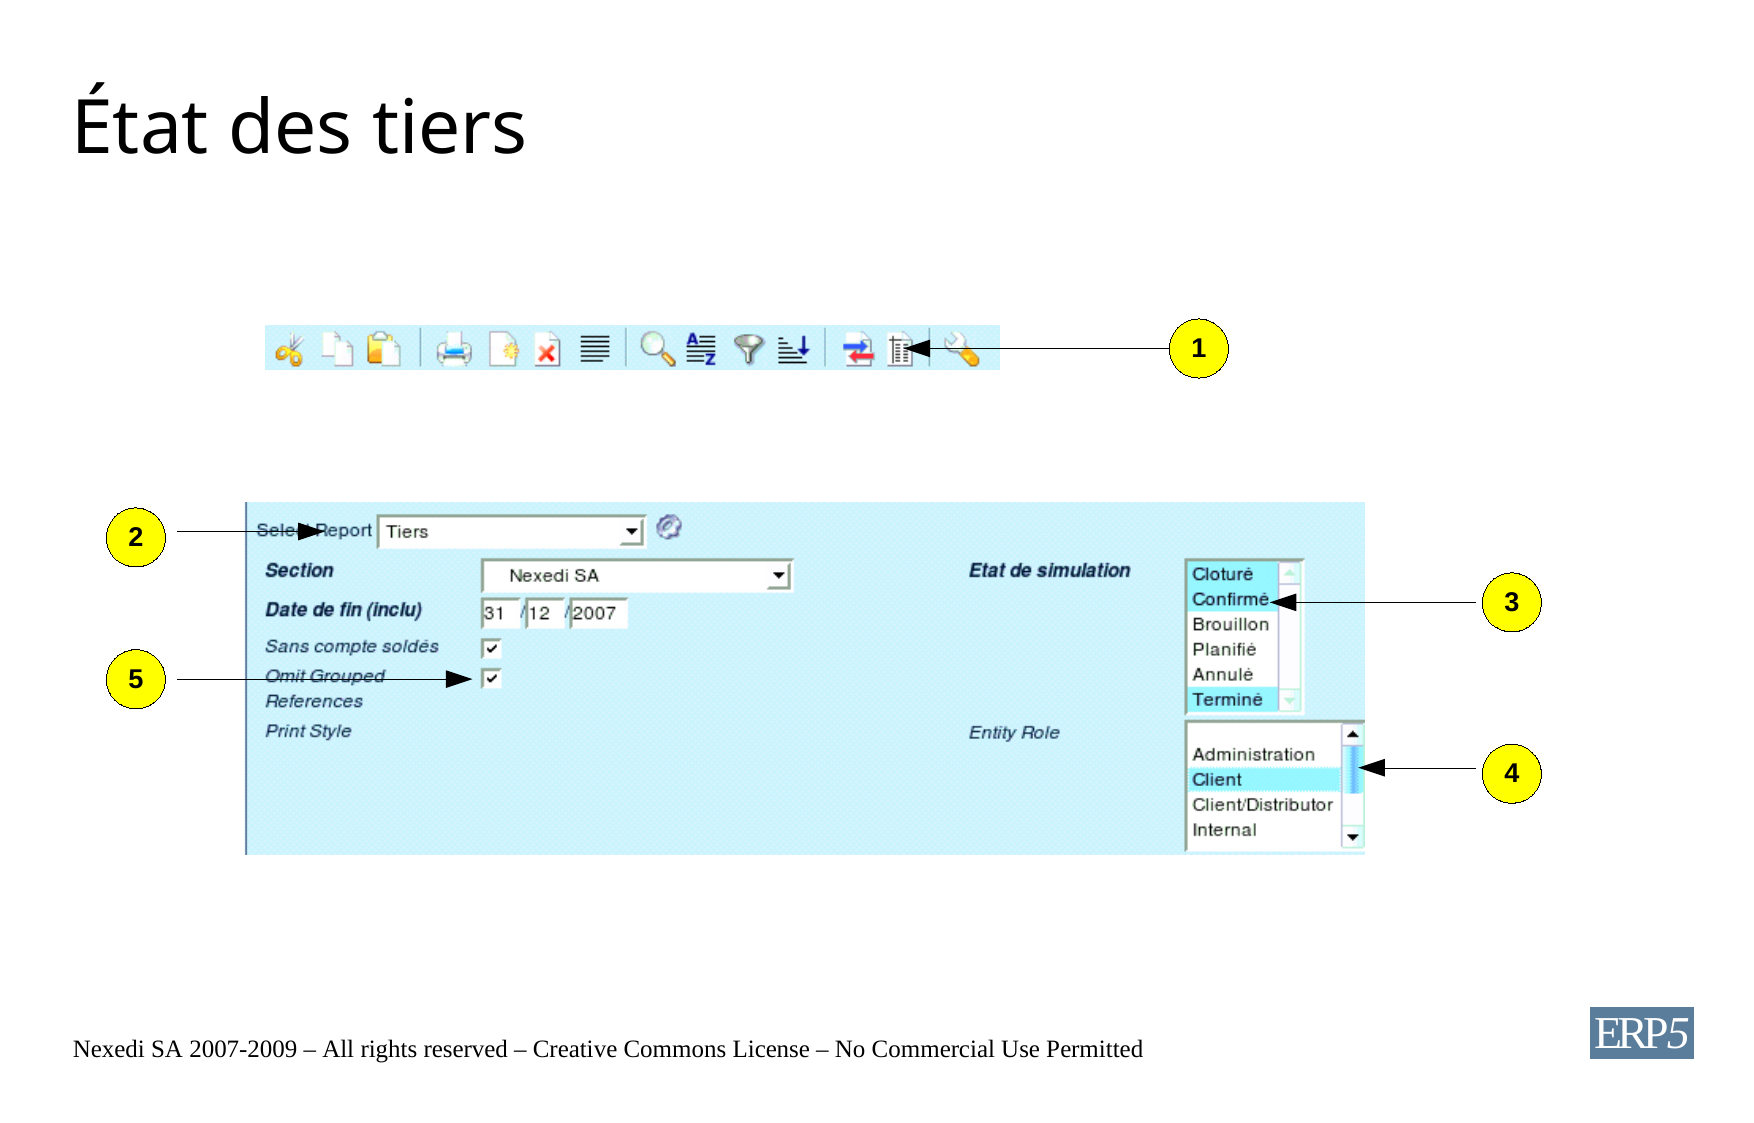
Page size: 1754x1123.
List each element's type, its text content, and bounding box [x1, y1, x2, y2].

text_box 3 [1482, 572, 1542, 632]
picture [244, 502, 1365, 855]
text_box 1 [1169, 318, 1229, 379]
text_box 5 [106, 649, 166, 709]
text_box 4 [1482, 744, 1542, 804]
picture [265, 325, 1000, 370]
title État des tiers [71, 63, 1707, 187]
text_box 2 [106, 507, 166, 567]
